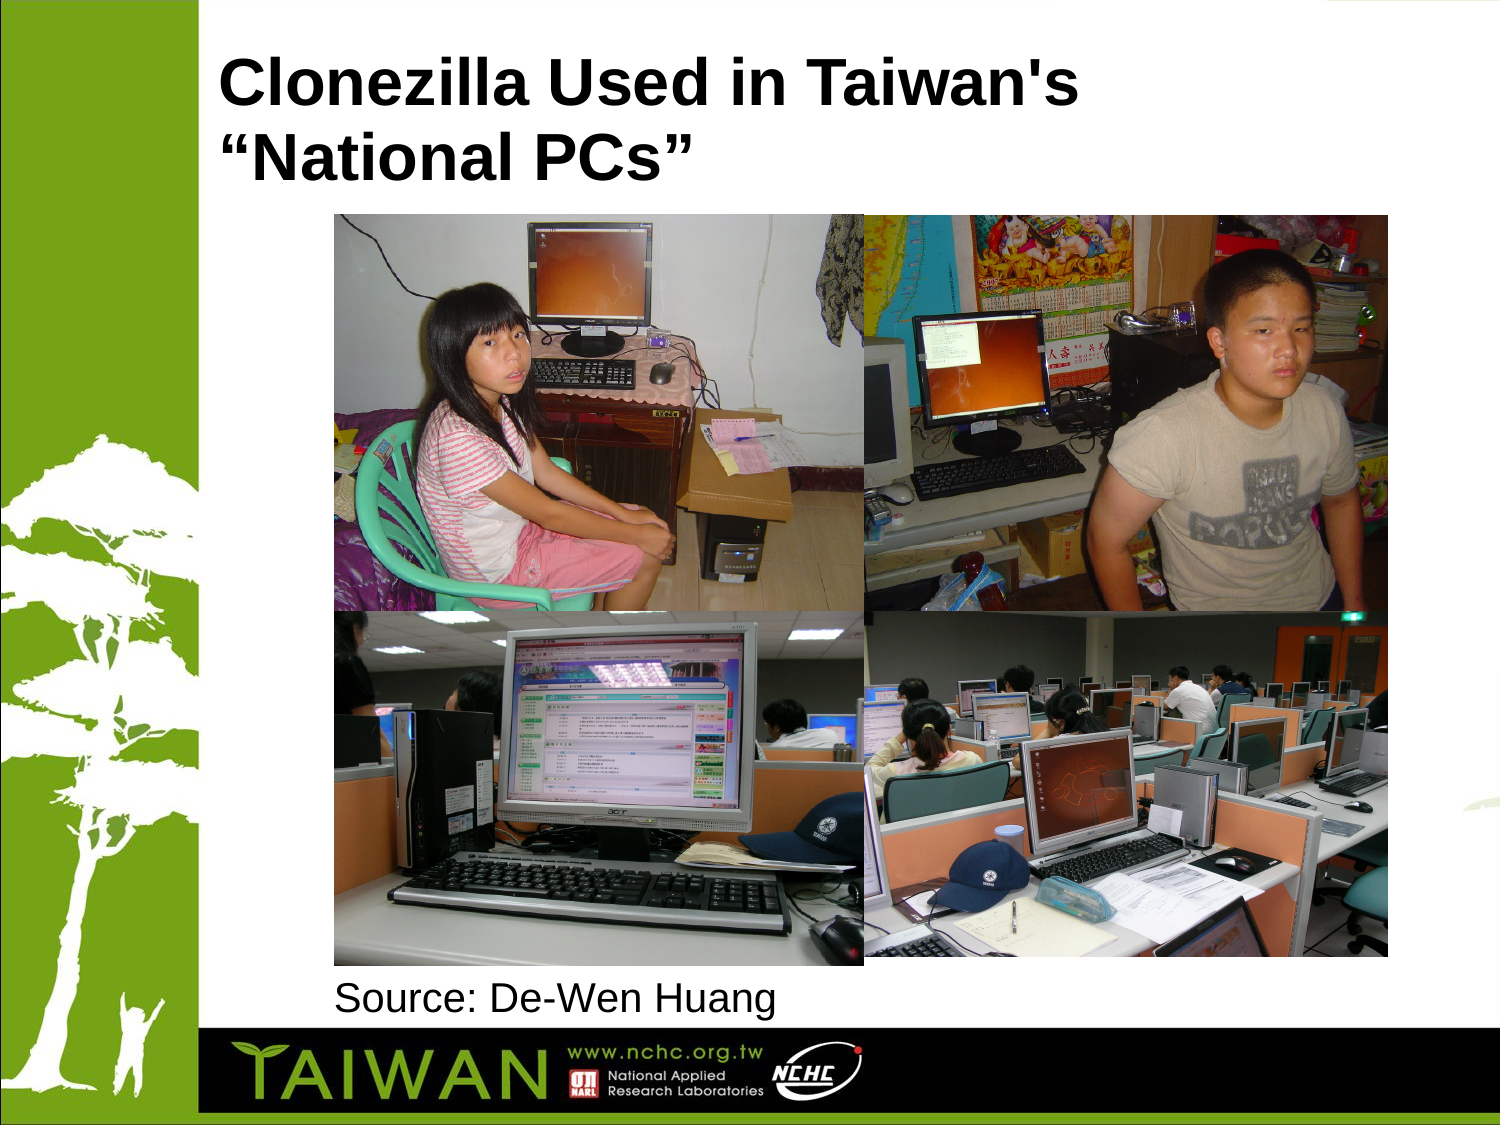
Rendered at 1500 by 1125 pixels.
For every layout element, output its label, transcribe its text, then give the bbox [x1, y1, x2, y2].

text_box Source: De-Wen Huang [318, 967, 793, 1032]
title Clonezilla Used in Taiwan's “National PCs” [218, 40, 1341, 203]
picture [0, 0, 1500, 1125]
